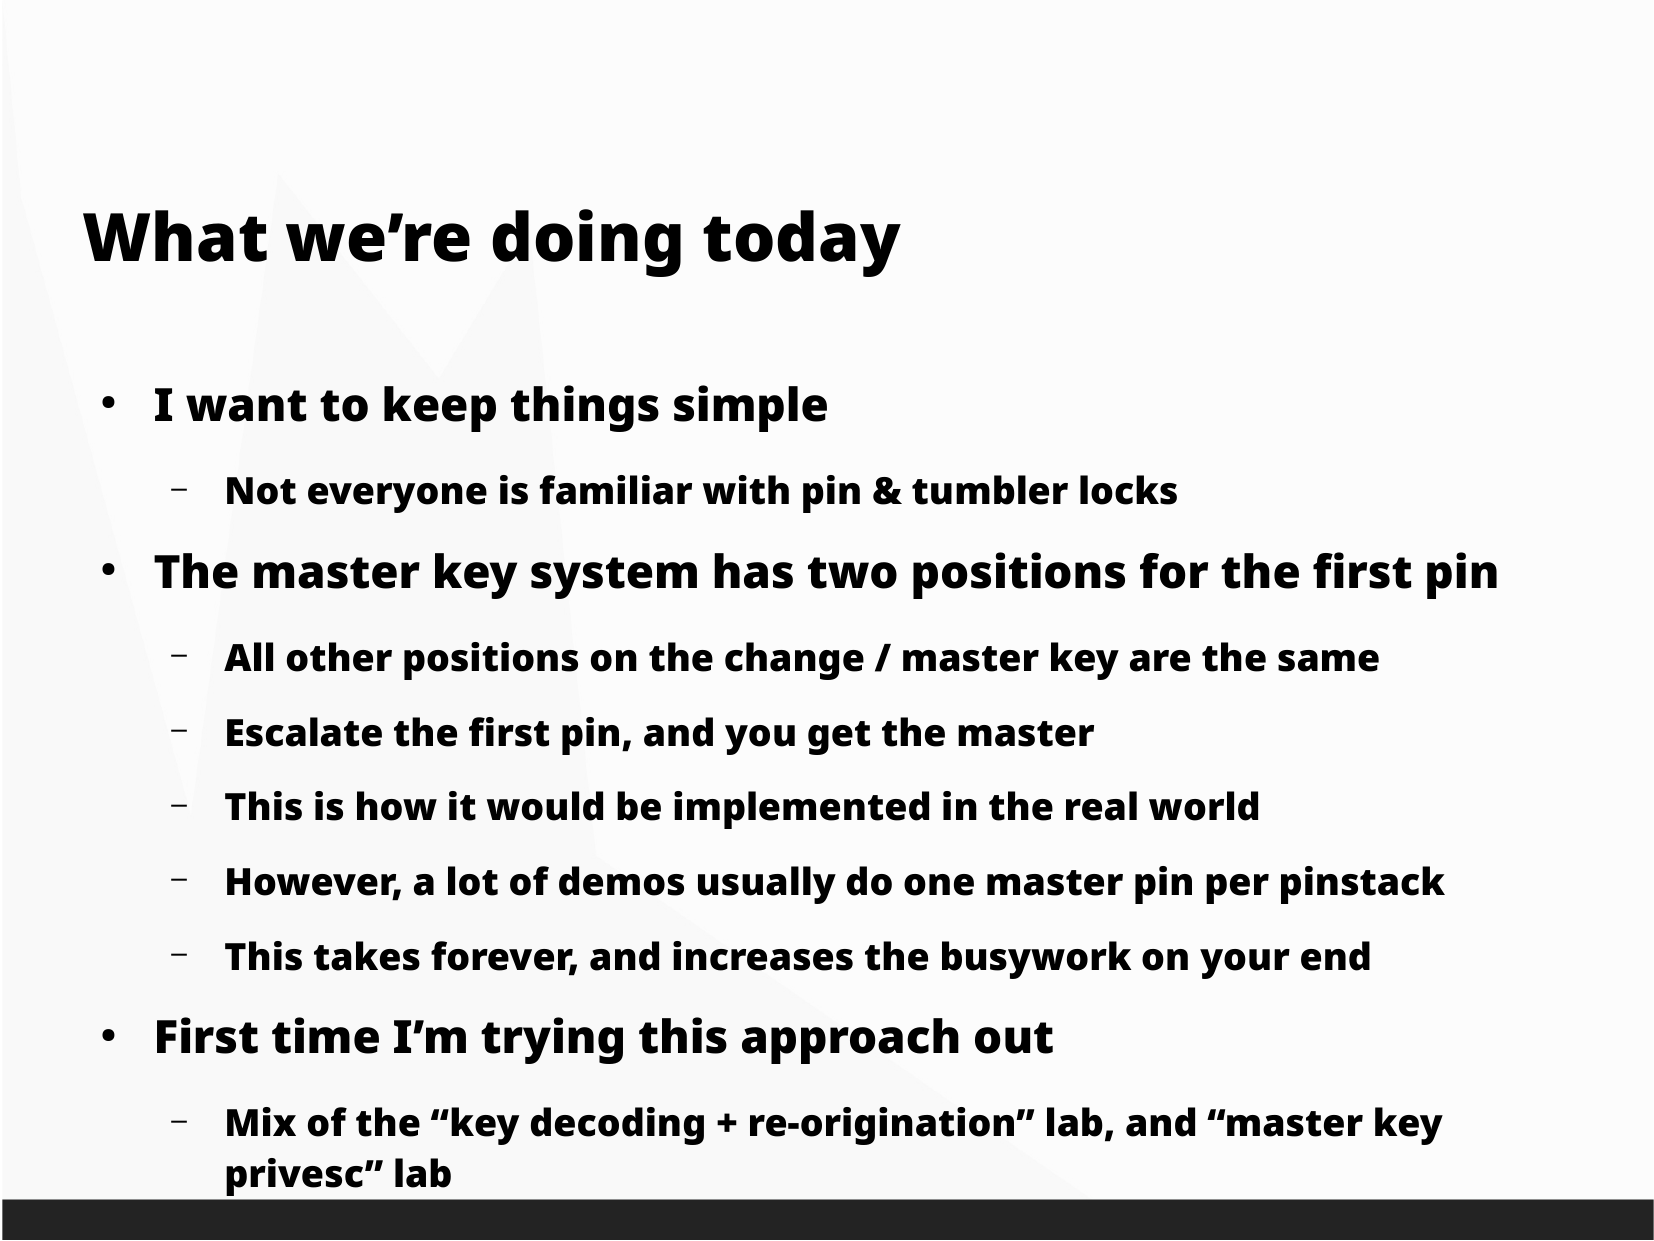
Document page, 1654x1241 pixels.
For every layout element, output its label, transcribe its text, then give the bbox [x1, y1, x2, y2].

list I want to keep things simple Not everyone is familiar with pin & tumbler locks The master key system has two positions for the first pin All other positions on the change / master key are the same Escalate the first pin, and you get the master This is how it would be implemented in the real world However, a lot of demos usually do one master pin per pinstack This takes forever, and increases the busywork on your end First time I’m trying this approach out Mix of the “key decoding + re-origination” lab, and “master key privesc” lab [82, 372, 1571, 1173]
title What we’re doing today [82, 132, 1571, 340]
picture [2, 0, 1654, 1241]
